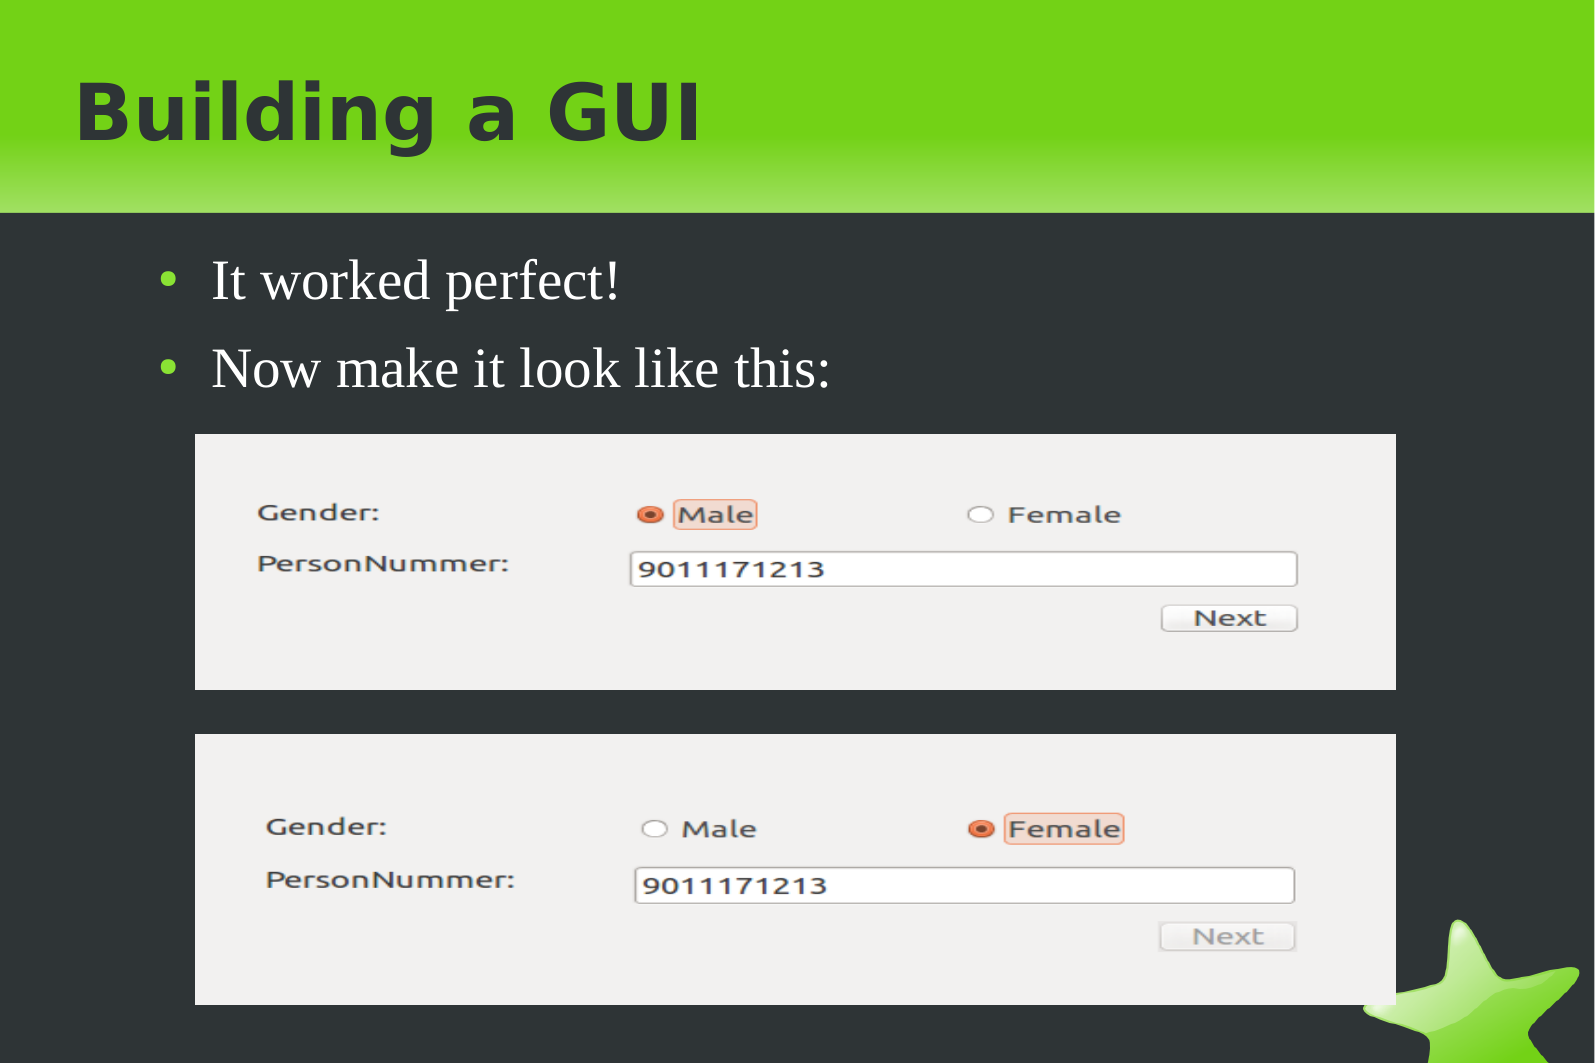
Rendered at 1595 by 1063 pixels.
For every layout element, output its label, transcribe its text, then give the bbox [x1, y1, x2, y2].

list It worked perfect! Now make it look like this: [79, 248, 1515, 951]
title Building a GUI [74, 25, 1510, 203]
picture [0, 0, 1595, 1063]
